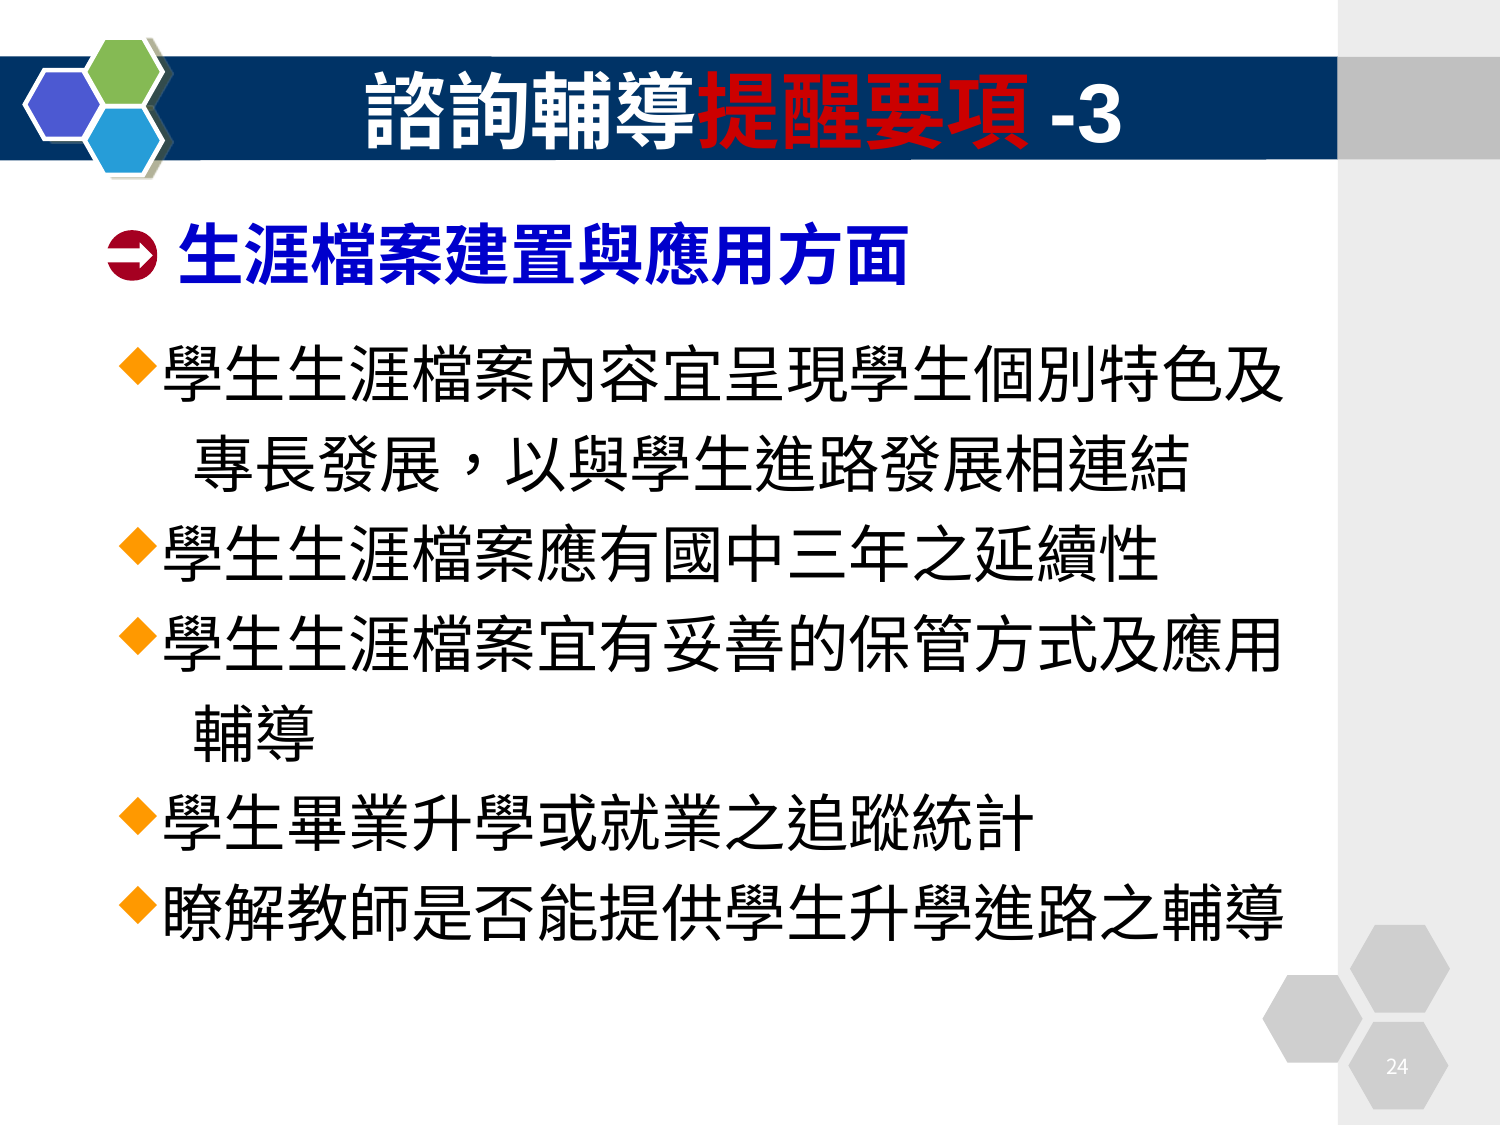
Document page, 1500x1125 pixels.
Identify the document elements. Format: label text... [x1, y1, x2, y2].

text_box 諮詢輔導提醒要項-3 [187, 62, 1300, 155]
text_box 生涯檔案建置與應用方面 [87, 205, 1150, 301]
text_box 學生生涯檔案內容宜呈現學生個別特色及 專長發展，以與學生進路發展相連結 學生生涯檔案應有國中三年之延續性 學生生涯檔案宜有妥善的保管方式及應用 輔導 學生畢業升學或就業之追蹤統計 瞭解教師是否能提供學生升學進路之輔導 [99, 312, 1463, 958]
